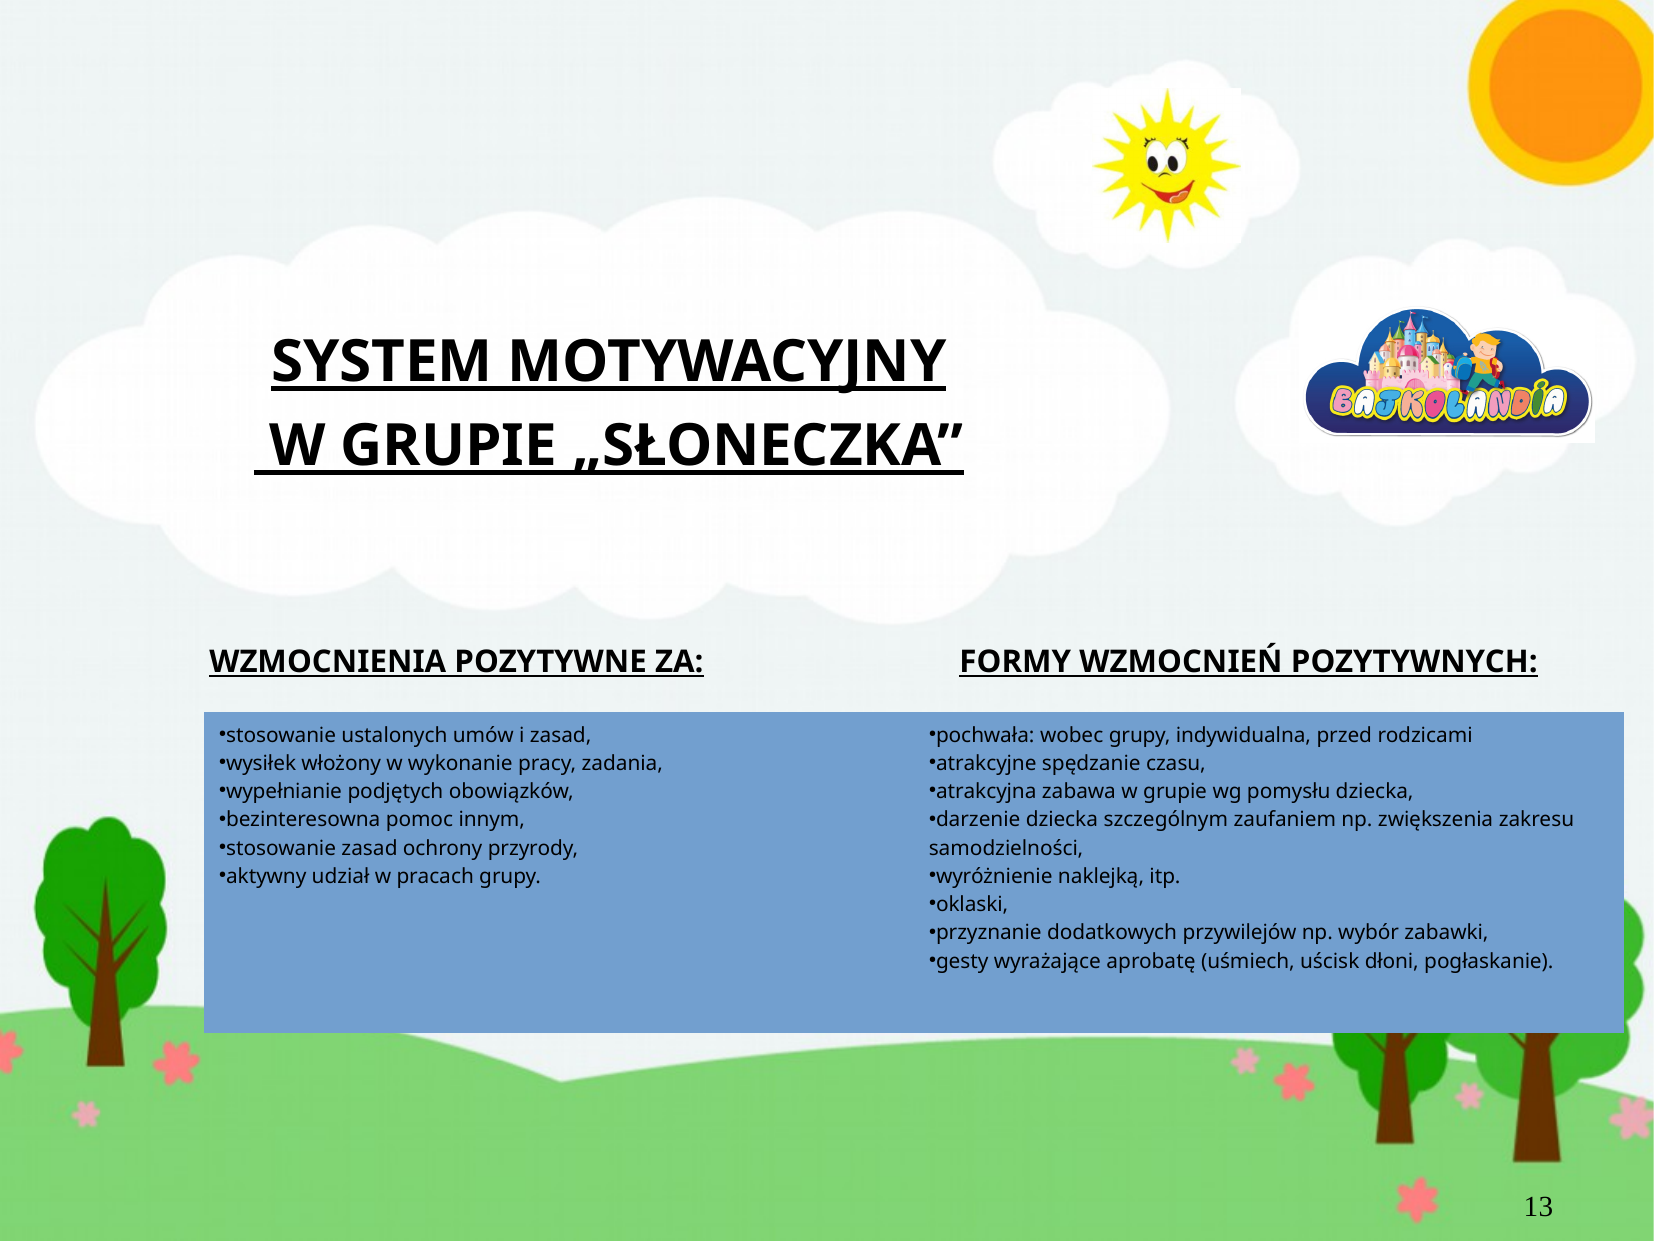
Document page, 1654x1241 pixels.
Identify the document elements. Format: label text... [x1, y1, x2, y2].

text_box WZMOCNIENIA POZYTYWNE ZA: FORMY WZMOCNIEŃ POZYTYWNYCH: [209, 639, 1595, 709]
table_header stosowanie ustalonych umów i zasad, wysiłek włożony w wykonanie pracy, zadania, wypełnianie podjętych obowiązków, bezinteresowna pomoc innym, stosowanie zasad ochrony przyrody, aktywny udział w pracach grupy. [204, 712, 914, 1033]
text_box SYSTEM MOTYWACYJNY W GRUPIE „SŁONECZKA” [154, 324, 1063, 545]
picture [1299, 300, 1595, 444]
text_box [1523, 1187, 1630, 1235]
table_header pochwała: wobec grupy, indywidualna, przed rodzicami atrakcyjne spędzanie czasu, atrakcyjna zabawa w grupie wg pomysłu dziecka, darzenie dziecka szczególnym zaufaniem np. zwiększenia zakresu samodzielności, wyróżnienie naklejką, itp. oklaski, przyznanie dodatkowych przywilejów np. wybór zabawki, gesty wyrażające aprobatę (uśmiech, uścisk dłoni, pogłaskanie). [914, 712, 1624, 1033]
picture [1092, 88, 1241, 243]
